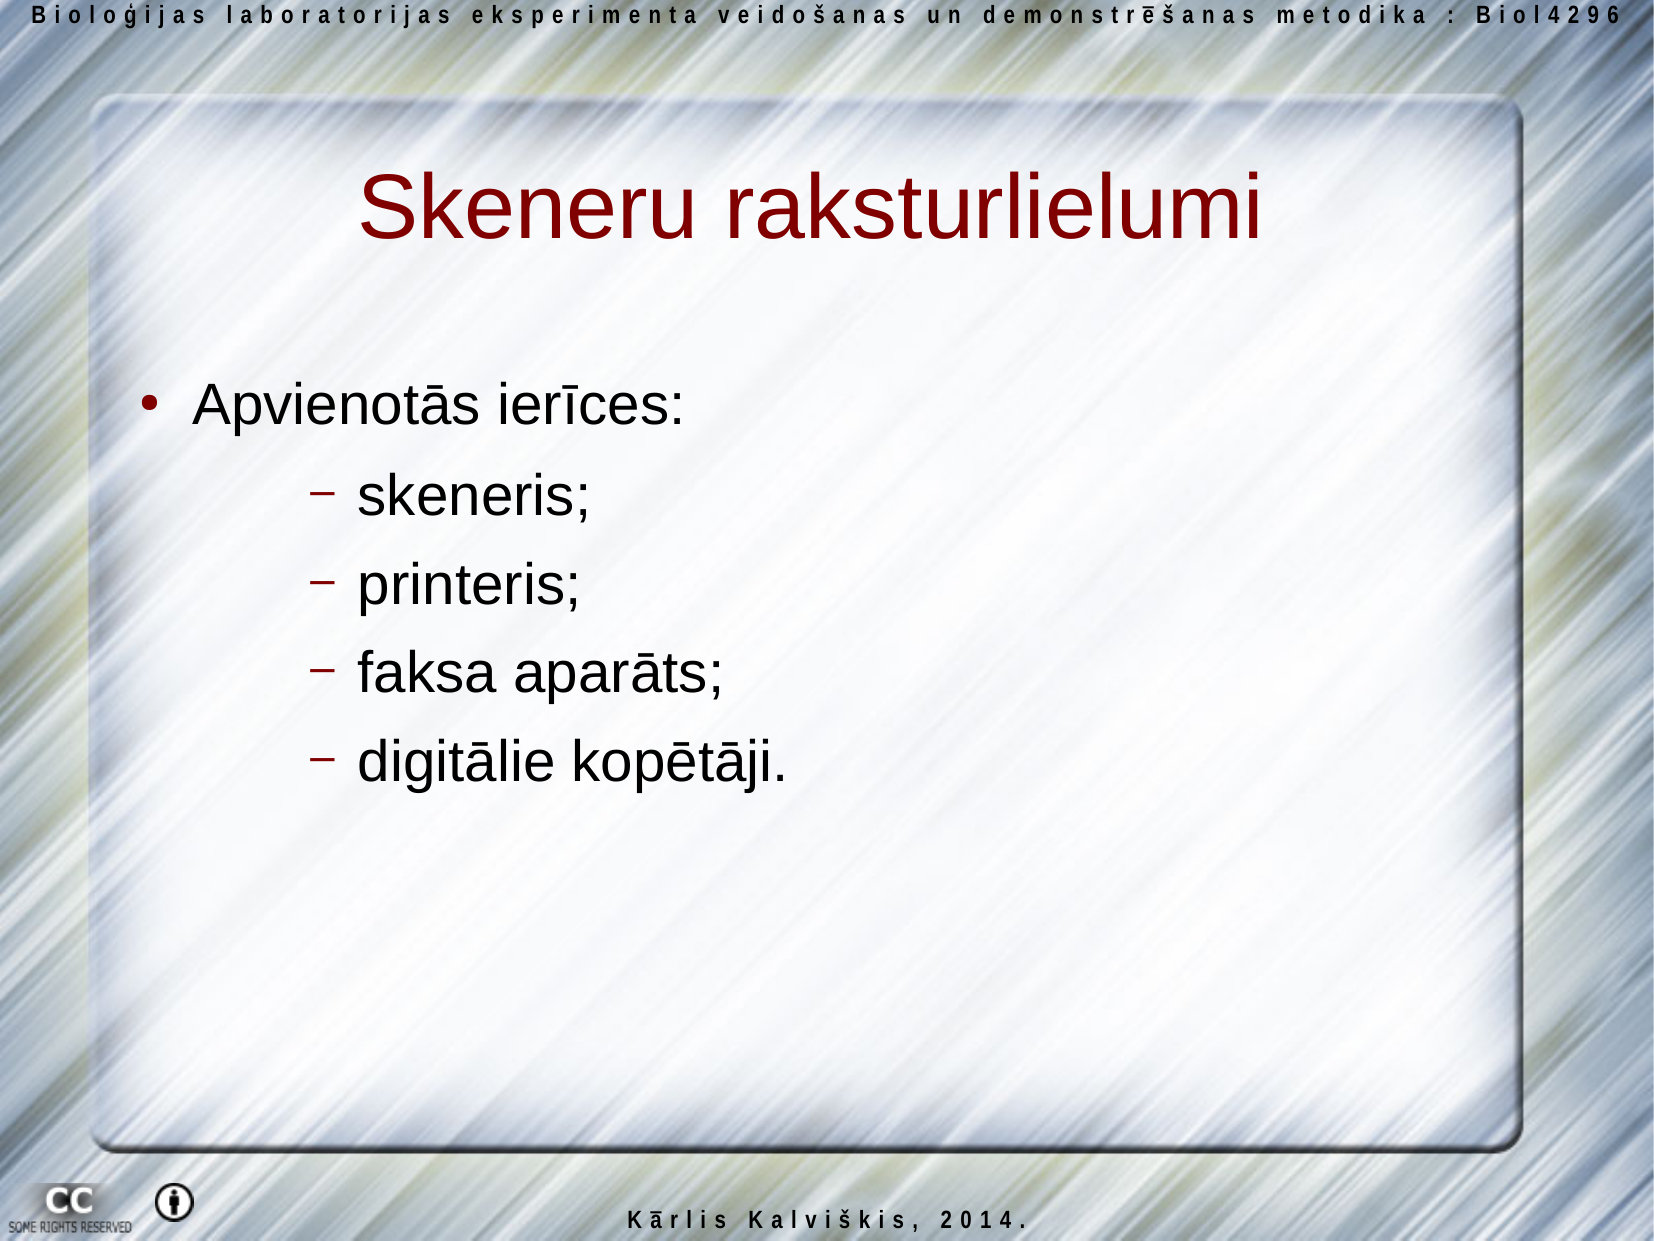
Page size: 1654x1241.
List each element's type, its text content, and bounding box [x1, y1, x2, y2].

picture [0, 0, 1654, 1241]
list Apvienotās ierīces: skeneris; printeris; faksa aparāts; digitālie kopētāji. [121, 371, 1501, 1127]
title Skeneru raksturlielumi [121, 102, 1502, 310]
